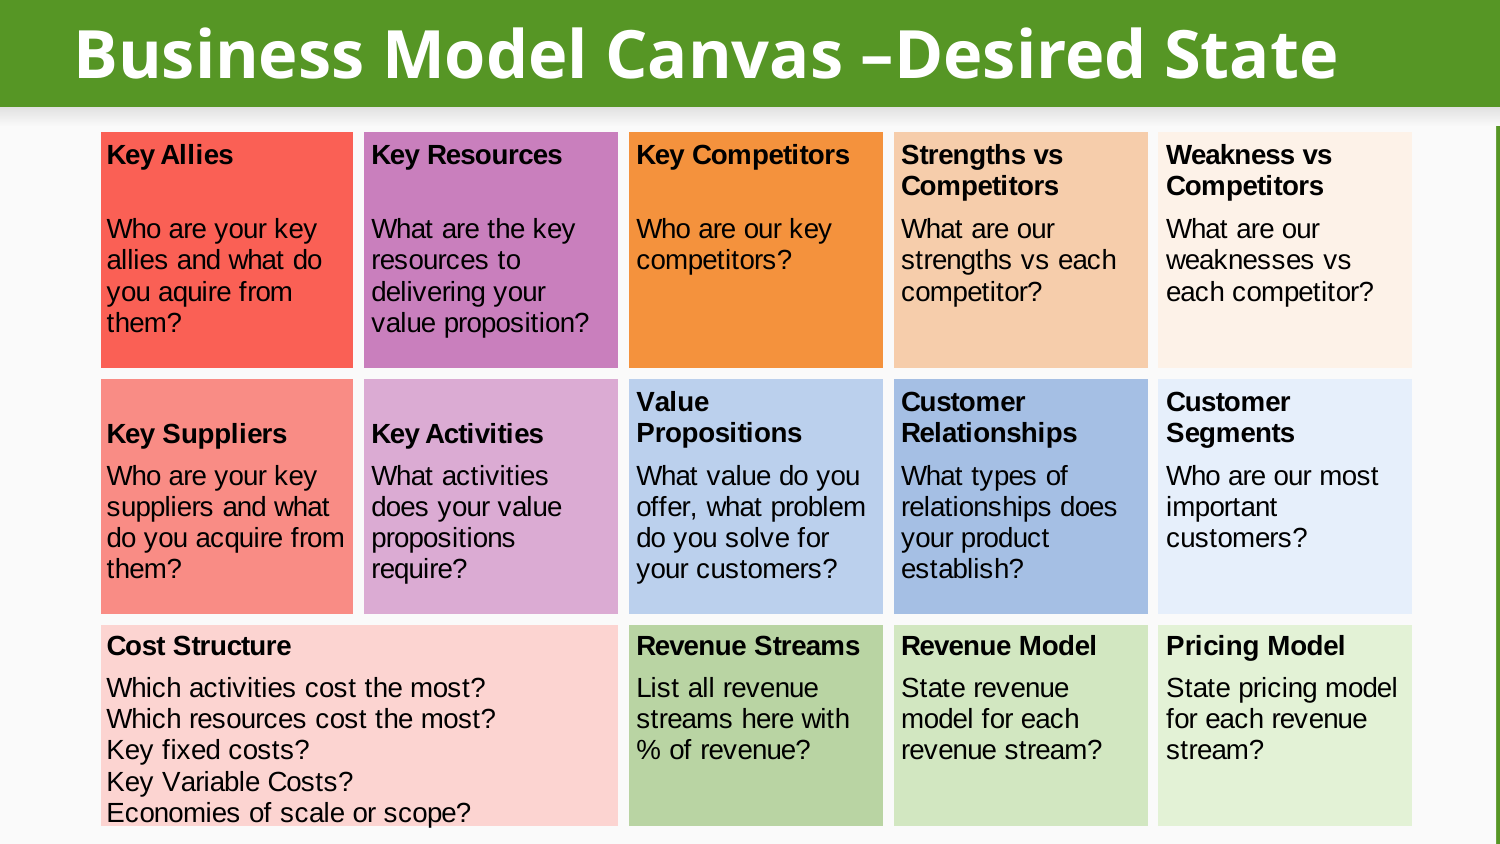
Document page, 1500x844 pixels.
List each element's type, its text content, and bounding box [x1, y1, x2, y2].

chart [101, 122, 1418, 833]
title Business Model Canvas –Desired State [58, 2, 1464, 102]
